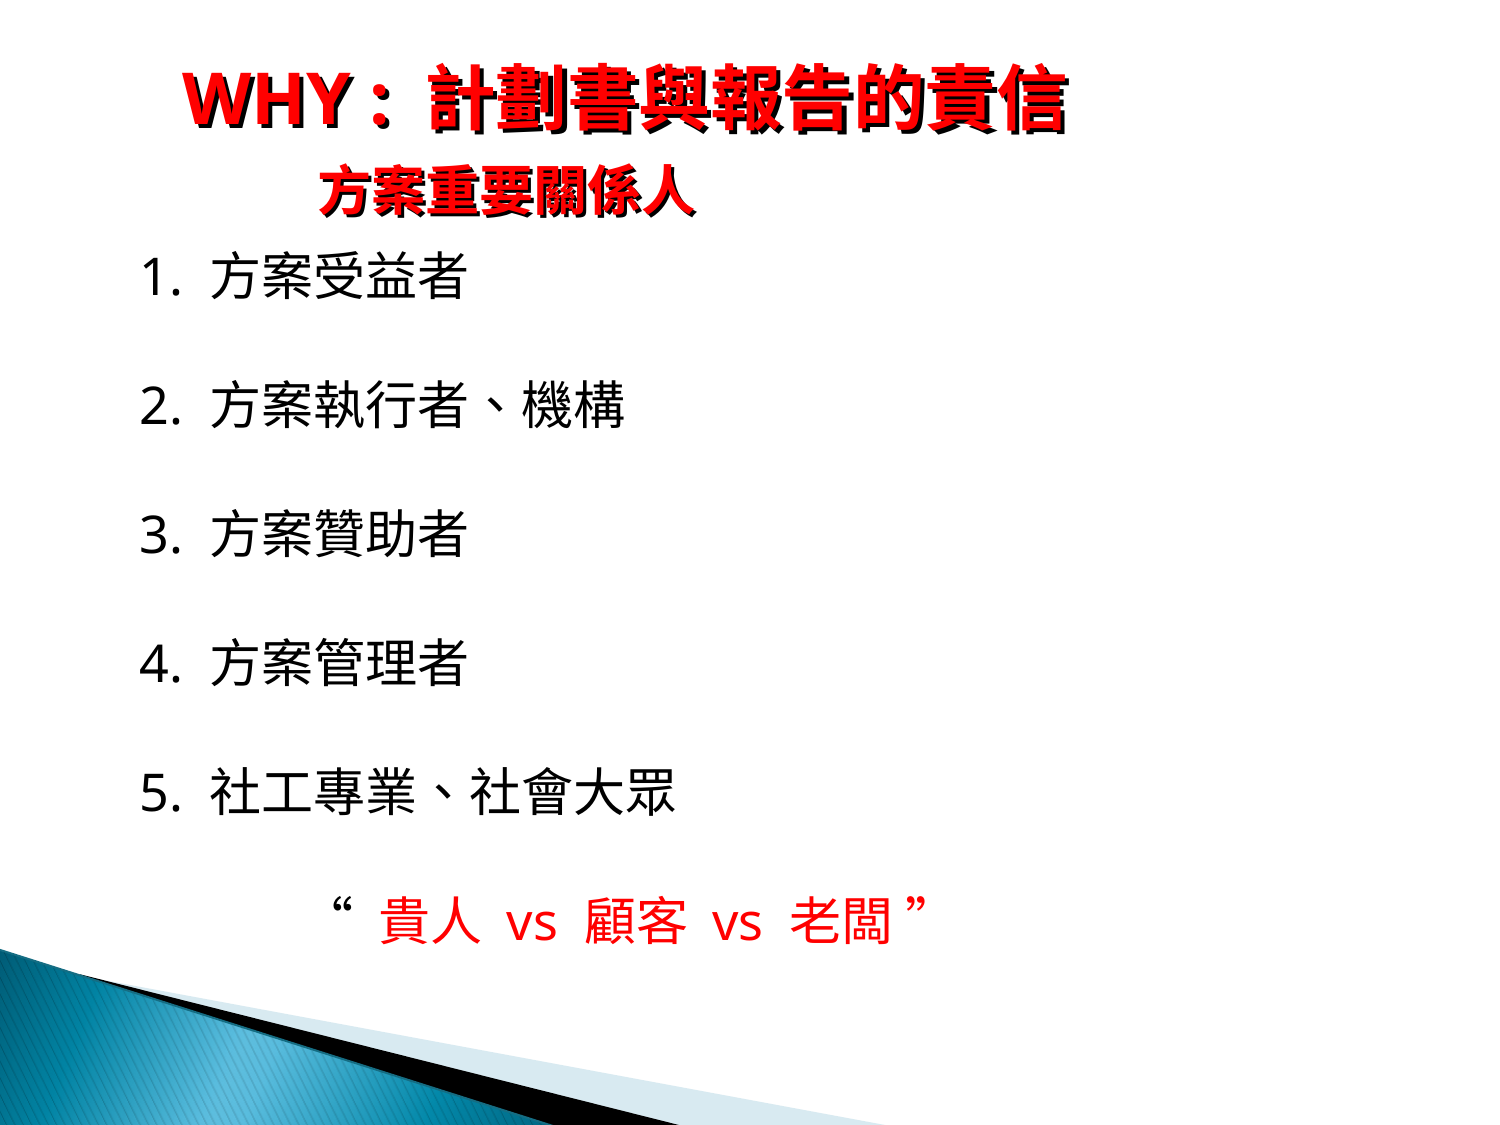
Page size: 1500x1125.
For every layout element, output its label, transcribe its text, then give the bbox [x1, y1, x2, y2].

list 1. 方案受益者 2. 方案執行者、機構 3. 方案贊助者 4. 方案管理者 5. 社工專業、社會大眾 “ 貴人 vs 顧客 vs 老闆 ” [75, 243, 1426, 986]
title WHY : 計劃書與報告的責信 方案重要關係人 [75, 45, 1426, 233]
